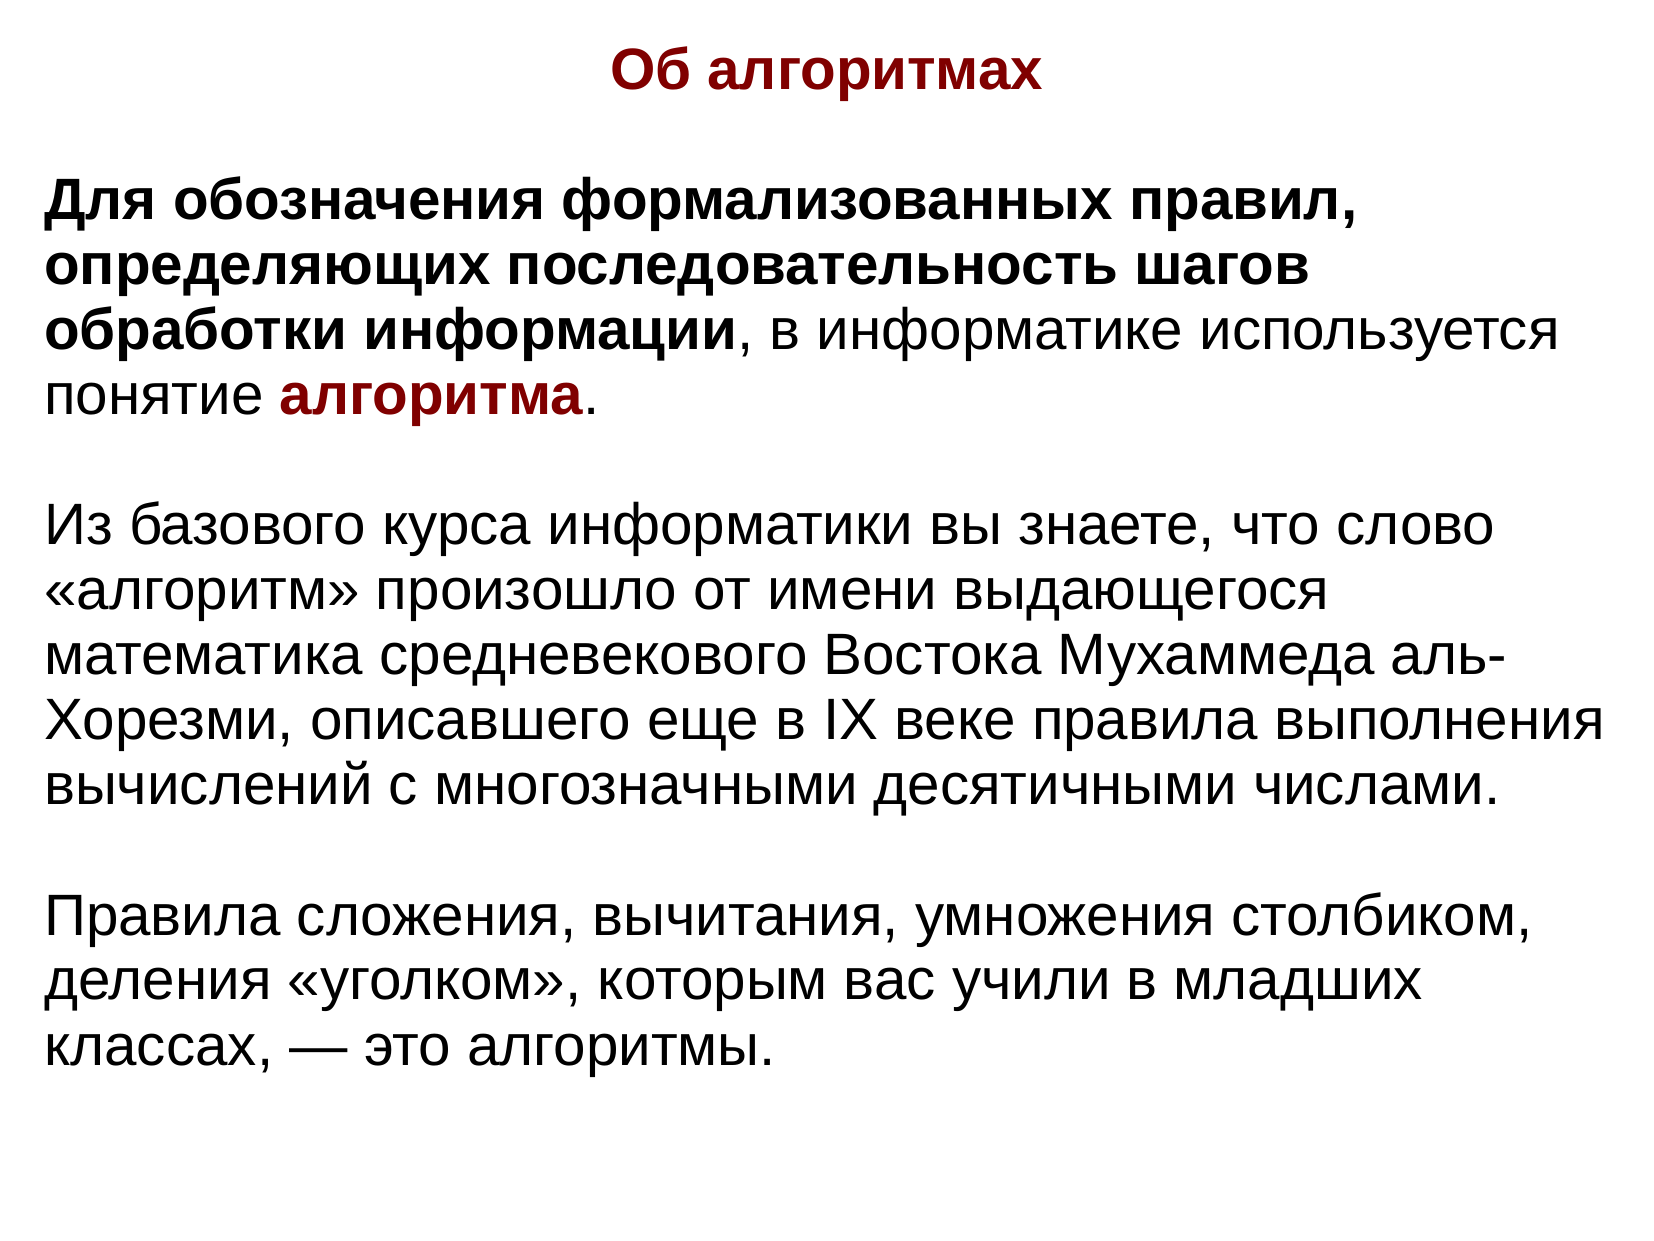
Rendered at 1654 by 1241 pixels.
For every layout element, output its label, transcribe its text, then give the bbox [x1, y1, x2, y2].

text_box [29, 265, 621, 337]
text_box Об алгоритмах Для обозначения формализованных правил, определяющих последовательность шагов обработки информации, в информатике используется понятие алгоритма. Из базового курса информатики вы знаете, что слово «алгоритм» произошло от имени выдающегося математика средневекового Востока Мухаммеда аль-Хорезми, описавшего еще в IX веке правила выполнения вычислений с многозначными десятичными числами. Правила сложения, вычитания, умножения столбиком, деления «уголком», которым вас учили в младших классах, — это алгоритмы. [29, 29, 1625, 1092]
